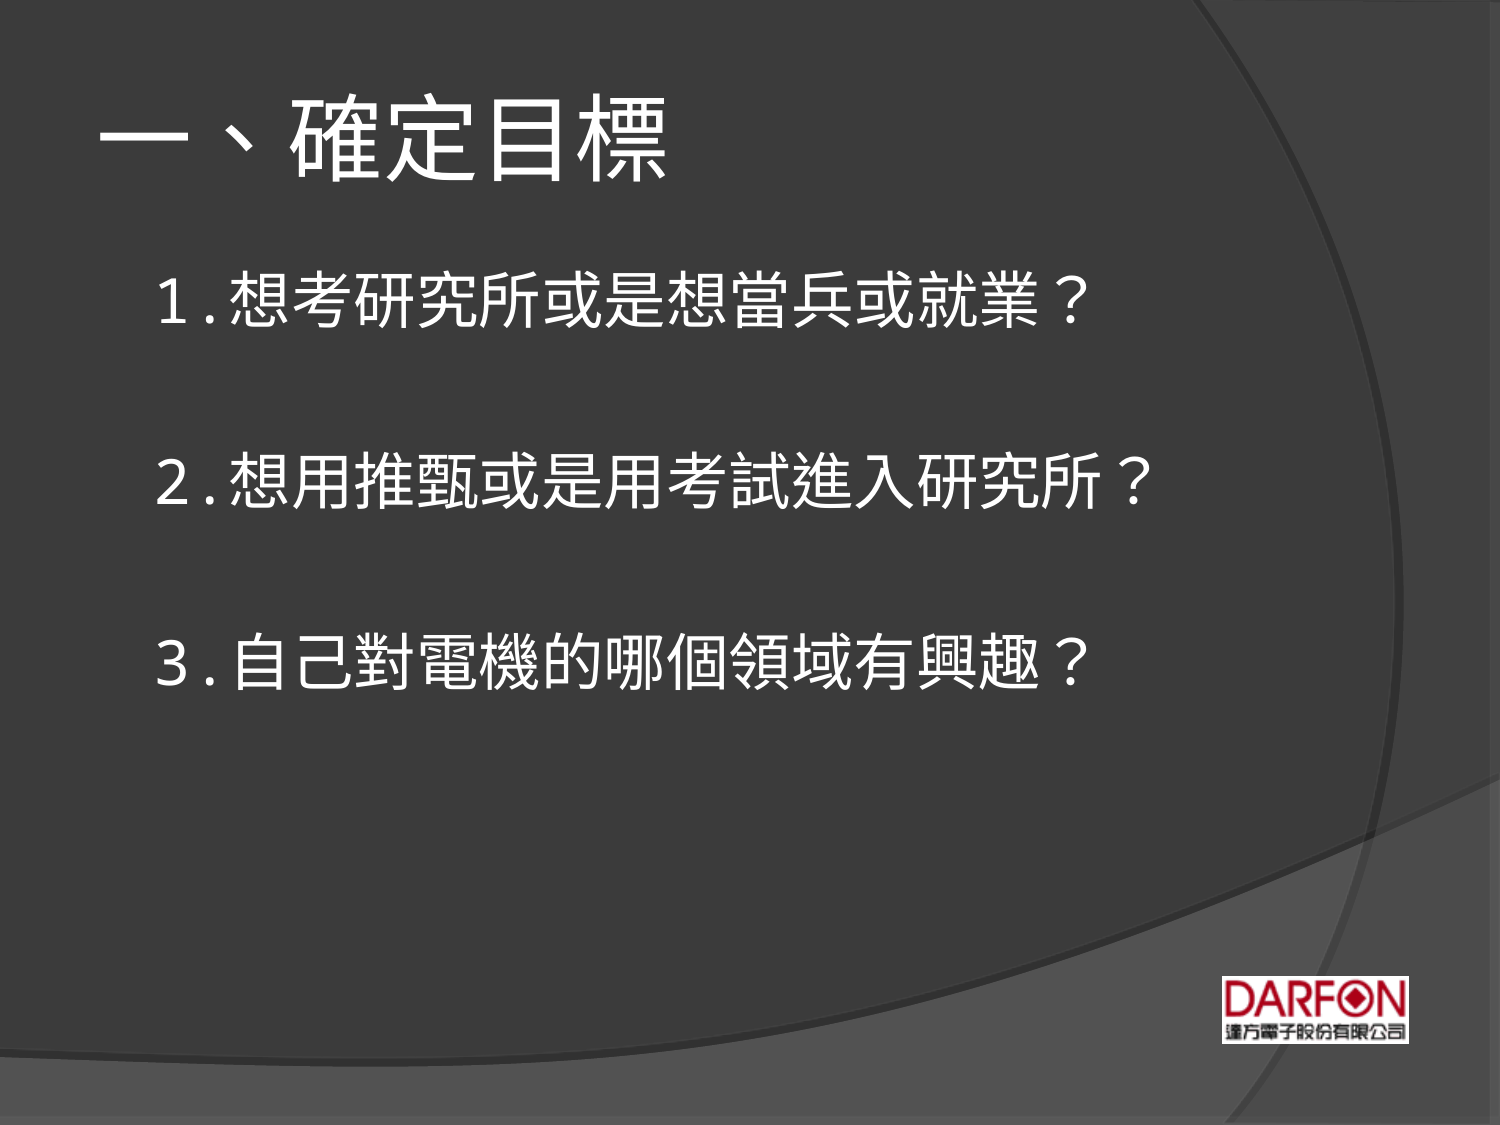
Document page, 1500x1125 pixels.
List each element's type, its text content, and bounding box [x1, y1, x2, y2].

list 1.想考研究所或是想當兵或就業？ 2.想用推甄或是用考試進入研究所？ 3.自己對電機的哪個領域有興趣？ [140, 246, 1299, 989]
picture [1222, 976, 1409, 1044]
title 一、確定目標 [88, 42, 1439, 231]
